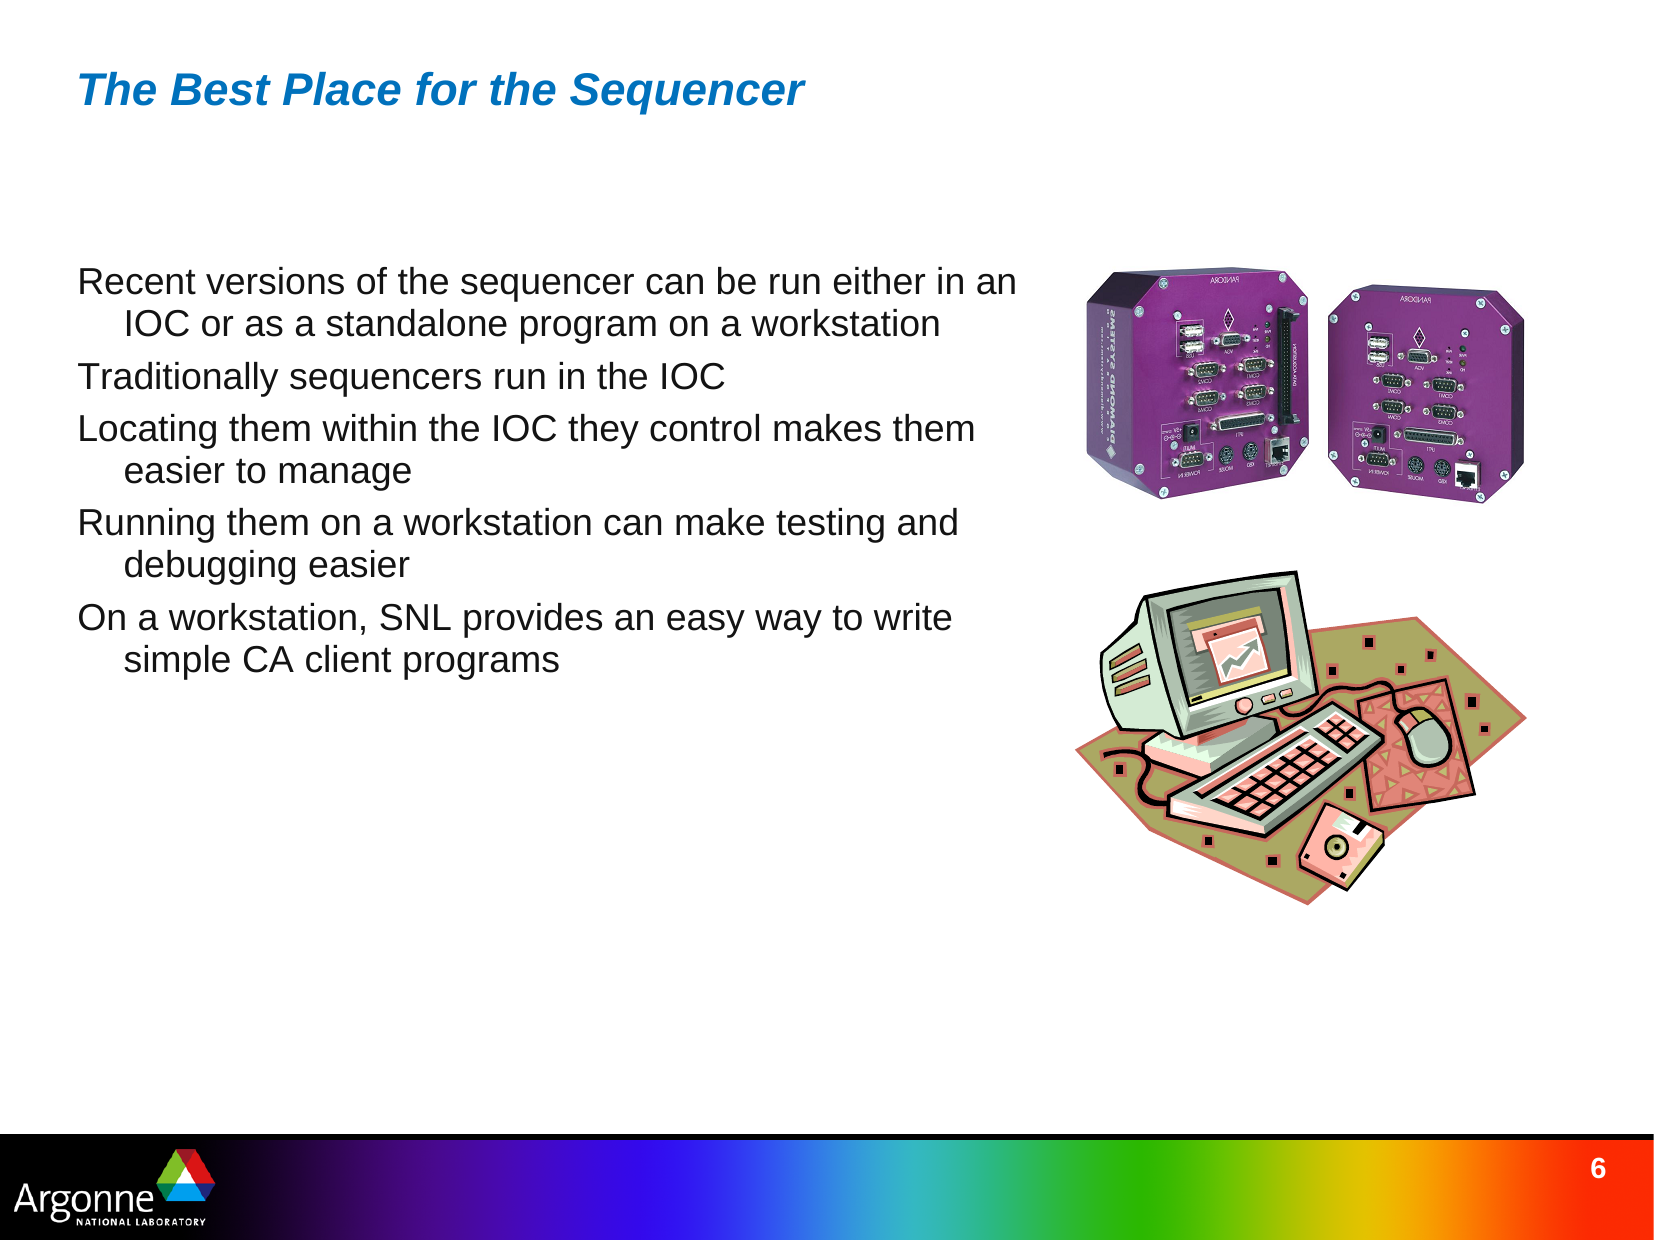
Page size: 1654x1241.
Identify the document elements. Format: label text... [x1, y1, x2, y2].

picture [1060, 247, 1553, 527]
list Recent versions of the sequencer can be run either in an IOC or as a standalone program on a workstation Traditionally sequencers run in the IOC Locating them within the IOC they control makes them easier to manage Running them on a workstation can make testing and debugging easier On a workstation, SNL provides an easy way to write simple CA client programs [62, 253, 1075, 1075]
picture [0, 1134, 1654, 1240]
title The Best Place for the Sequencer [61, 45, 1500, 123]
picture [1074, 564, 1533, 911]
